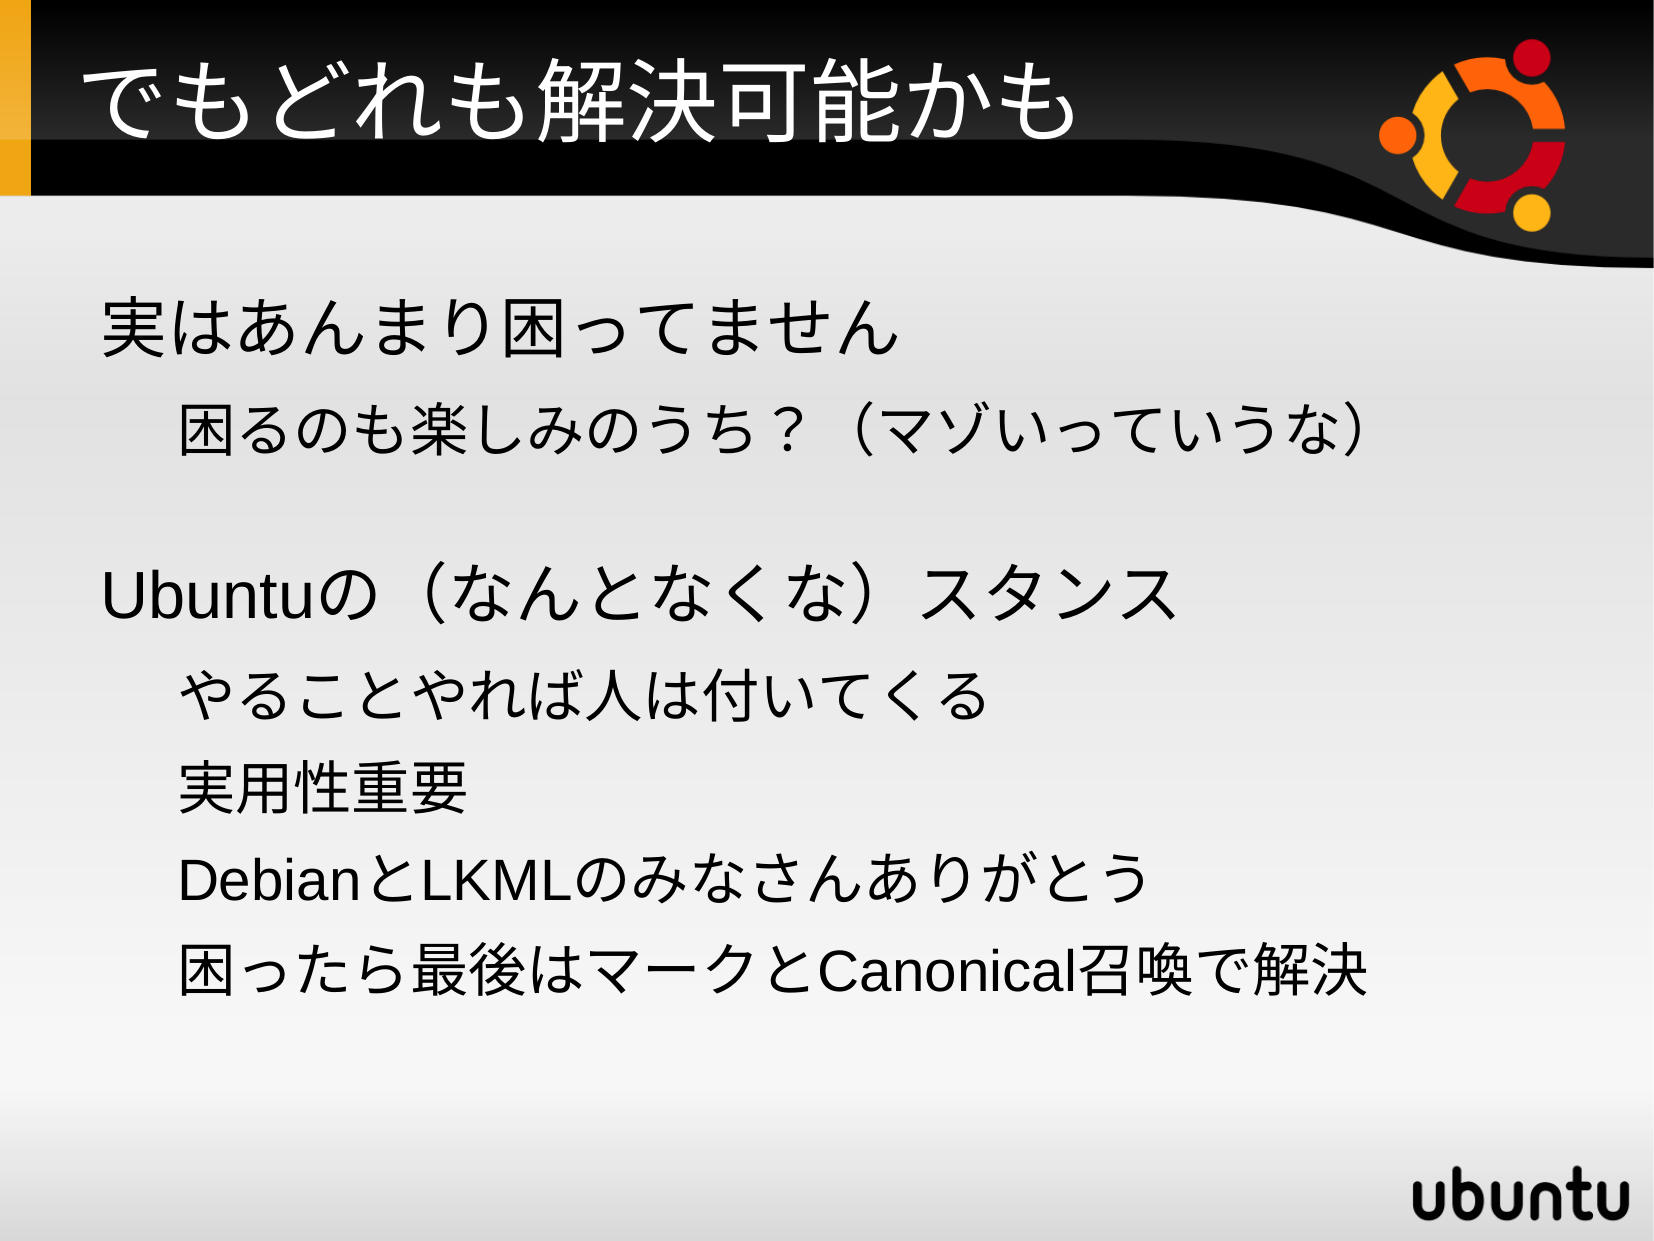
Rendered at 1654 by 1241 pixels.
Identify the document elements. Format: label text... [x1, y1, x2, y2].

list 実はあんまり困ってません 困るのも楽しみのうち？（マゾいっていうな） Ubuntuの（なんとなくな）スタンス やることやれば人は付いてくる 実用性重要 DebianとLKMLのみなさんありがとう 困ったら最後はマークとCanonical召喚で解決 [82, 290, 1571, 1094]
picture [0, 0, 1654, 1241]
title でもどれも解決可能かも [76, 7, 1565, 200]
